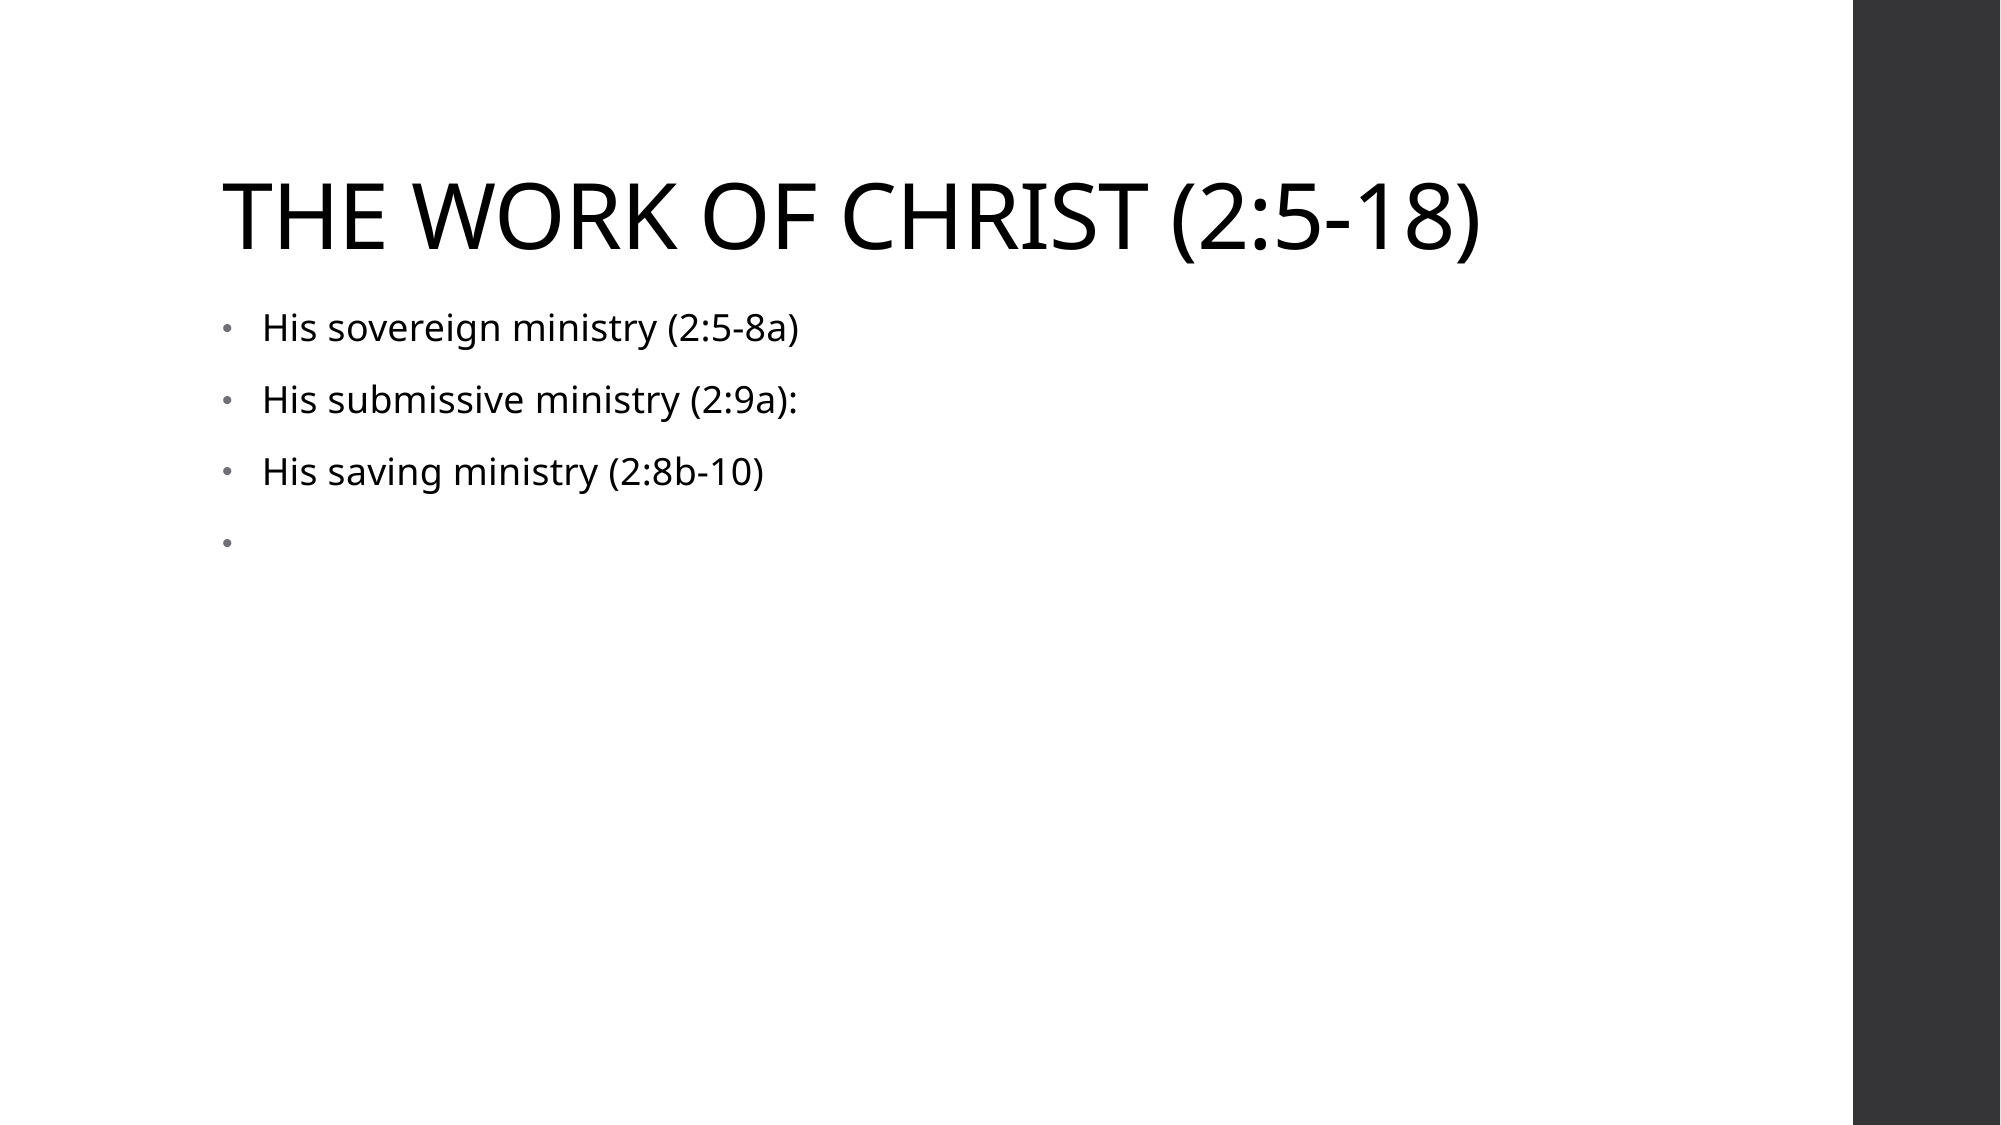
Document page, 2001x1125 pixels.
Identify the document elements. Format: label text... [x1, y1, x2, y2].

list His sovereign ministry (2:5-8a) His submissive ministry (2:9a): His saving ministry (2:8b-10) [206, 299, 1617, 1014]
title THE WORK OF CHRIST (2:5-18) [206, 60, 1797, 278]
